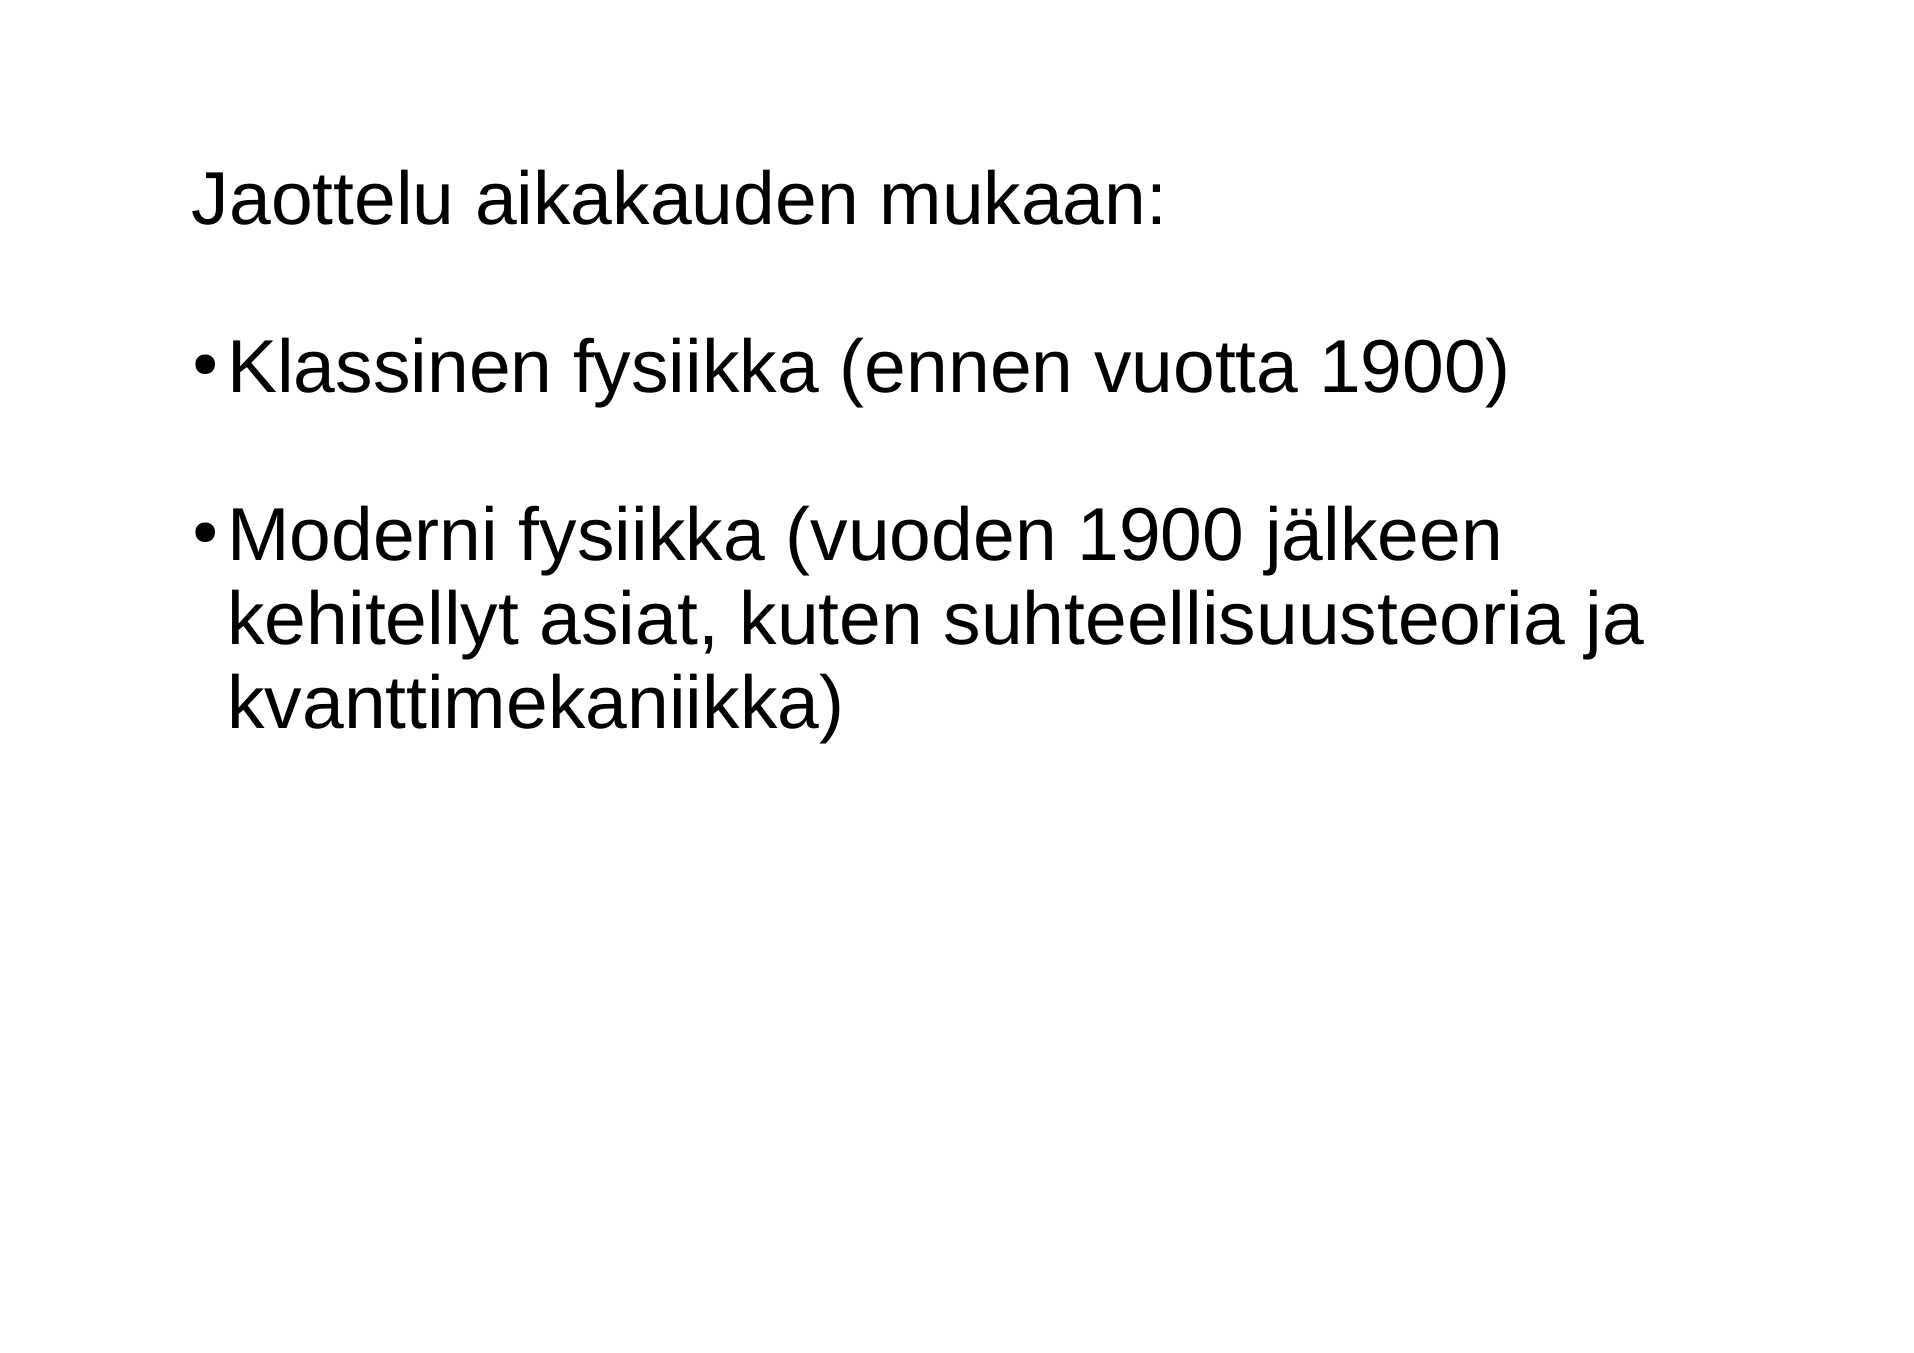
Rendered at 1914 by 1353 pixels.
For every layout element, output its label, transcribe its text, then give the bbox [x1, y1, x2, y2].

text_box Jaottelu aikakauden mukaan: Klassinen fysiikka (ennen vuotta 1900) Moderni fysiikka (vuoden 1900 jälkeen kehitellyt asiat, kuten suhteellisuusteoria ja kvanttimekaniikka) [177, 149, 1725, 836]
